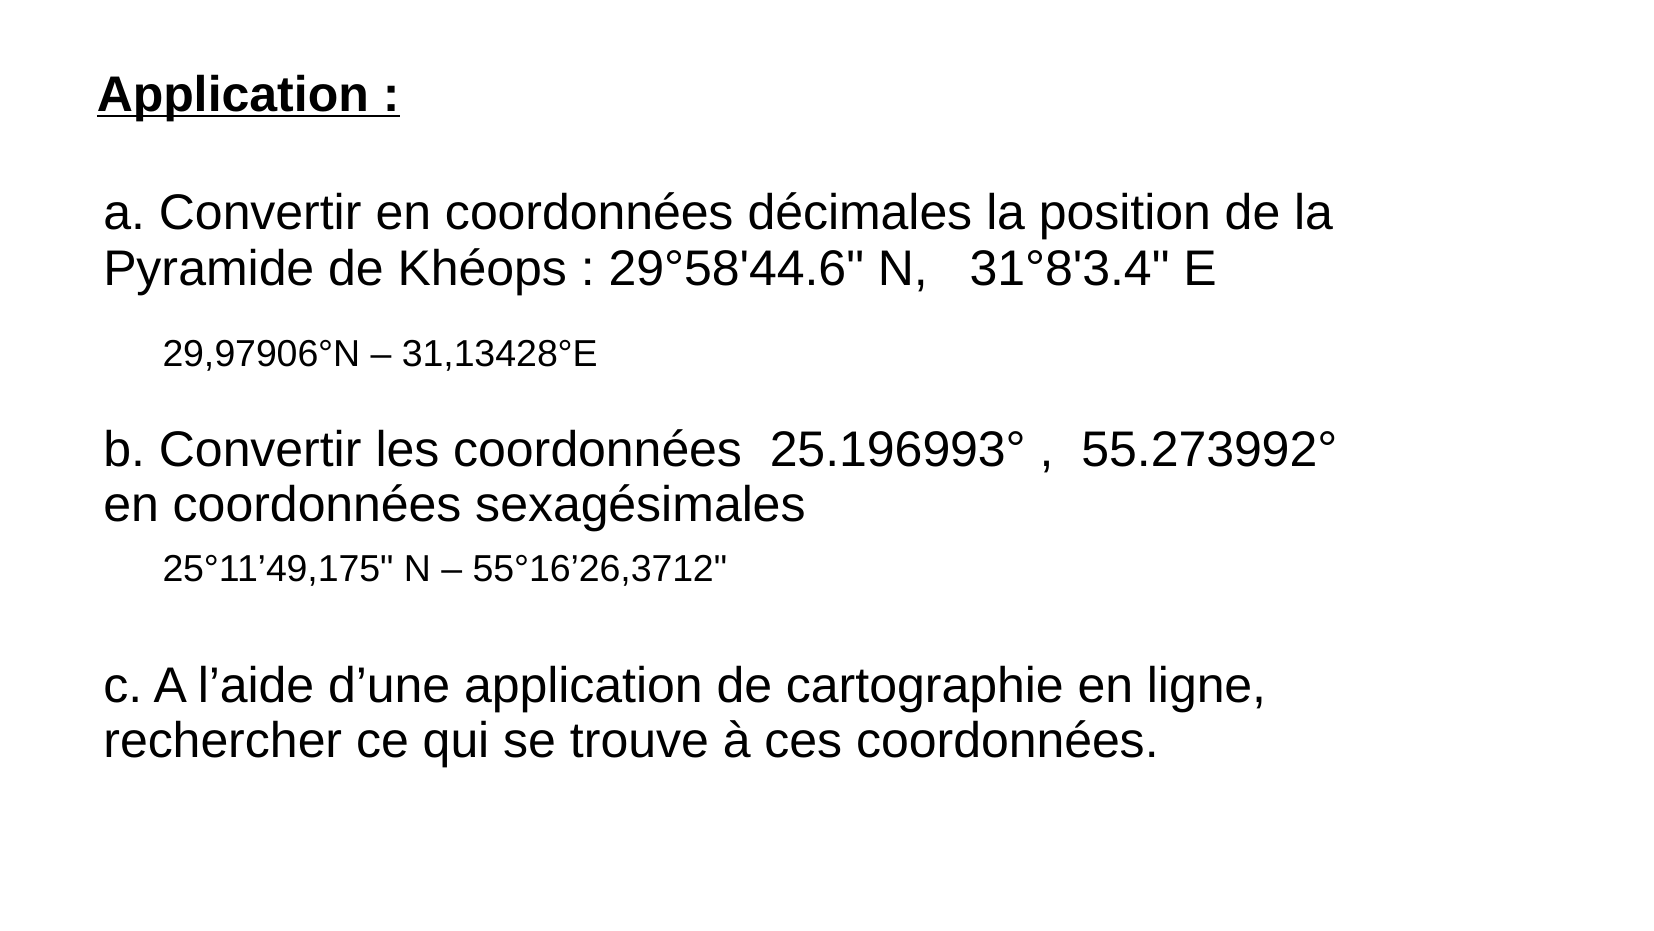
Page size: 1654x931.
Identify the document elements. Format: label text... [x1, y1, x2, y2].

text_box 29,97906°N – 31,13428°E [147, 324, 613, 382]
text_box c. A l’aide d’une application de cartographie en ligne, rechercher ce qui se trouve à ces coordonnées. [88, 649, 1388, 776]
text_box a. Convertir en coordonnées décimales la position de la Pyramide de Khéops : 29°58'44.6" N, 31°8'3.4" E [88, 177, 1388, 304]
text_box b. Convertir les coordonnées 25.196993° , 55.273992° en coordonnées sexagésimales [88, 413, 1388, 540]
text_box Application : [82, 59, 415, 130]
text_box 25°11’49,175" N – 55°16’26,3712" [147, 539, 743, 597]
